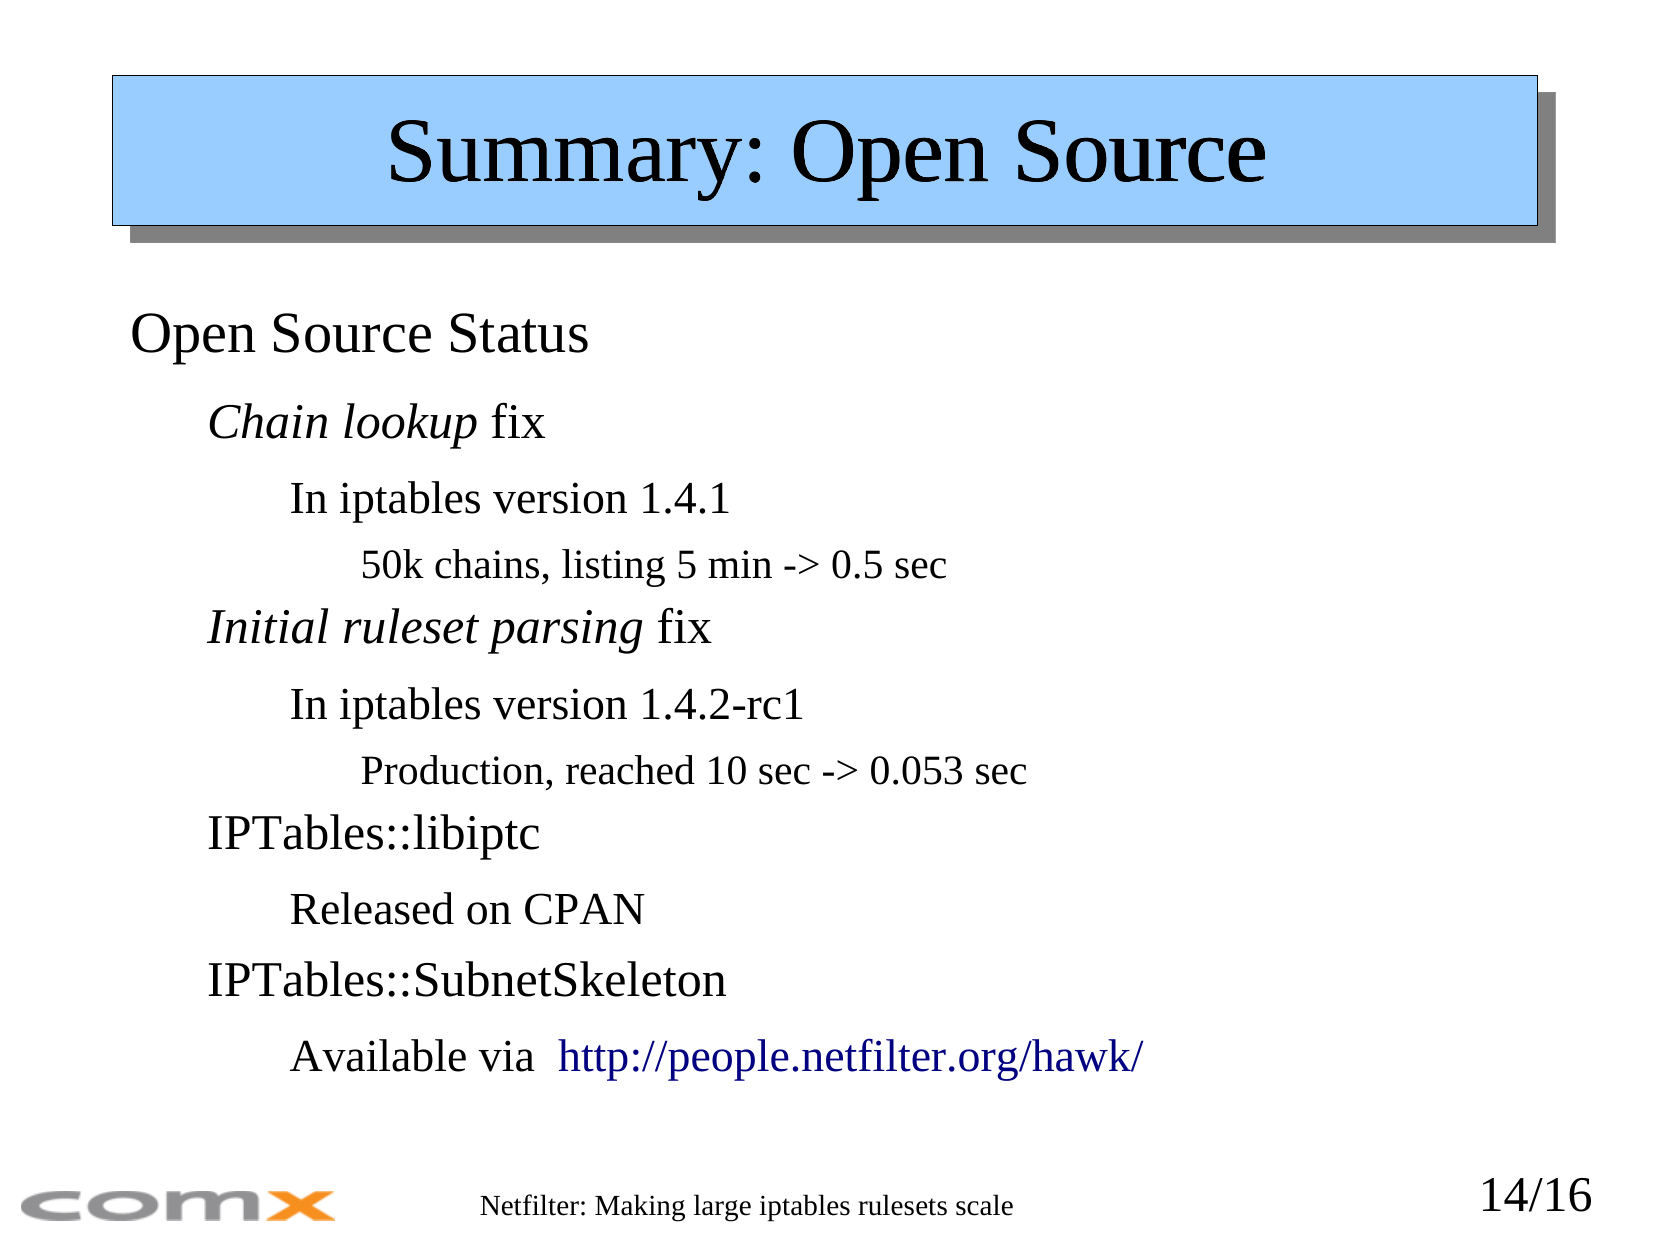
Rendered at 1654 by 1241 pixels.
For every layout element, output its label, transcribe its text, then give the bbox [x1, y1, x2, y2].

picture [21, 1191, 335, 1221]
title Summary: Open Source [116, 90, 1538, 211]
list Open Source Status Chain lookup fix In iptables version 1.4.1 50k chains, listing 5 min -> 0.5 sec Initial ruleset parsing fix In iptables version 1.4.2-rc1 Production, reached 10 sec -> 0.053 sec IPTables::libiptc Released on CPAN IPTables::SubnetSkeleton Available via http://people.netfilter.org/hawk/ [112, 300, 1538, 1082]
